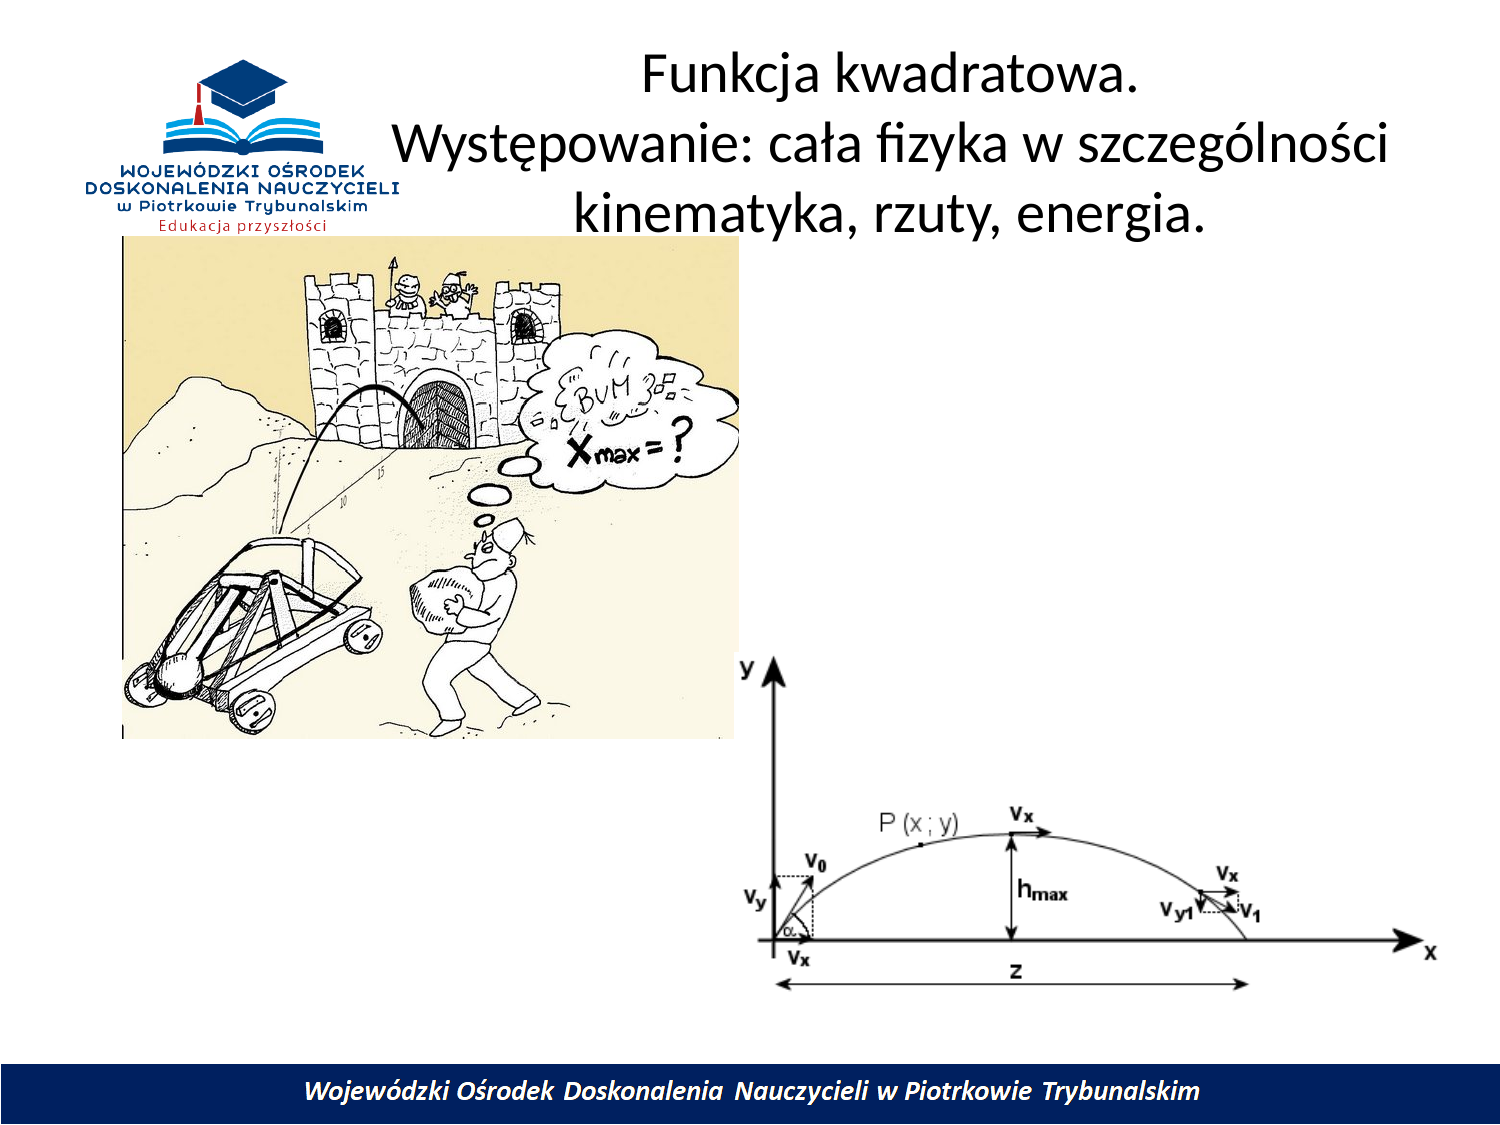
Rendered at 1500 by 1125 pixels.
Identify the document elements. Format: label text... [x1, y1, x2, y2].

picture [122, 236, 1477, 1004]
title Funkcja kwadratowa. Występowanie: cała fizyka w szczególności kinematyka, rzuty, energia. [281, 31, 1500, 246]
